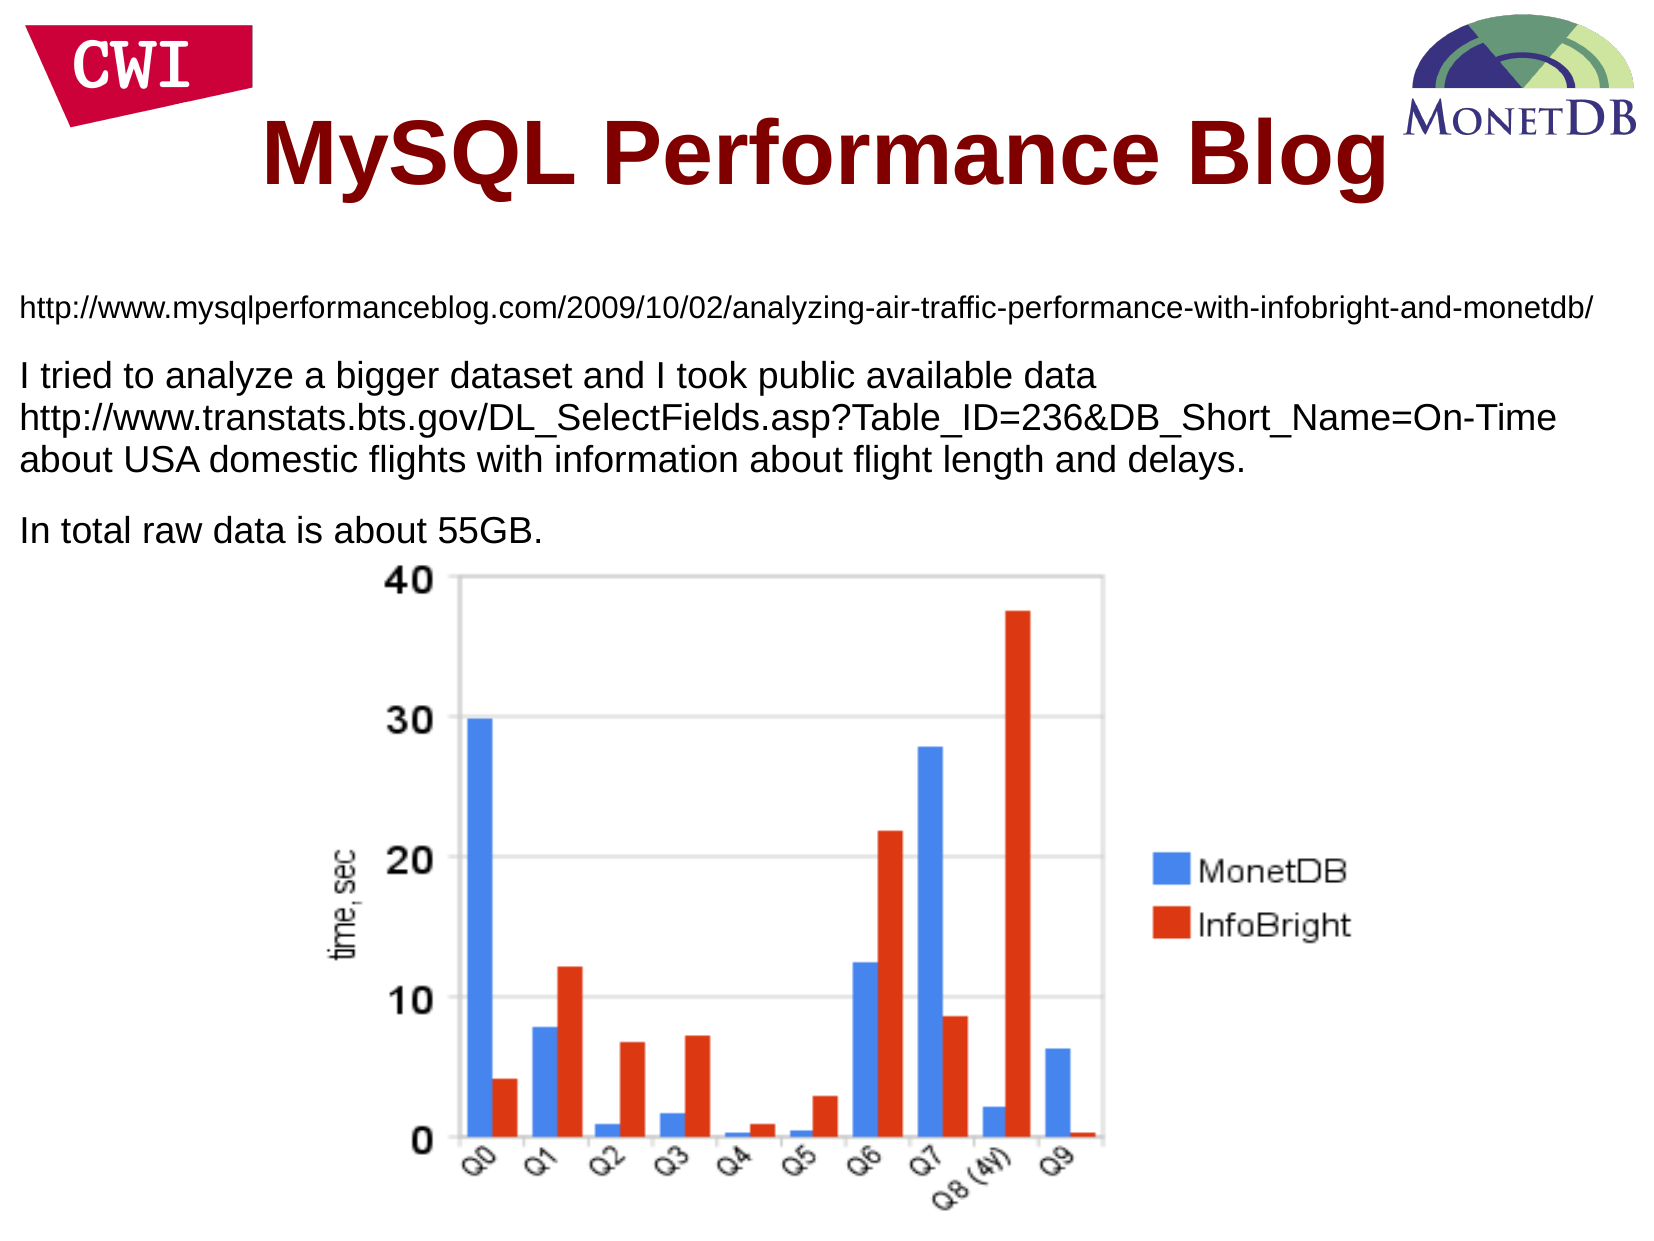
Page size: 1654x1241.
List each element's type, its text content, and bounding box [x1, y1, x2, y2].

list http://www.mysqlperformanceblog.com/2009/10/02/analyzing-air-traffic-performance-with-infobright-and-monetdb/ I tried to analyze a bigger dataset and I took public available data http://www.transtats.bts.gov/DL_SelectFields.asp?Table_ID=236&DB_Short_Name=On-Time about USA domestic flights with information about flight length and delays. In total raw data is about 55GB. [19, 290, 1654, 1094]
picture [1403, 14, 1636, 135]
picture [298, 551, 1424, 1241]
title MySQL Performance Blog [82, 56, 1571, 250]
picture [0, 0, 278, 150]
